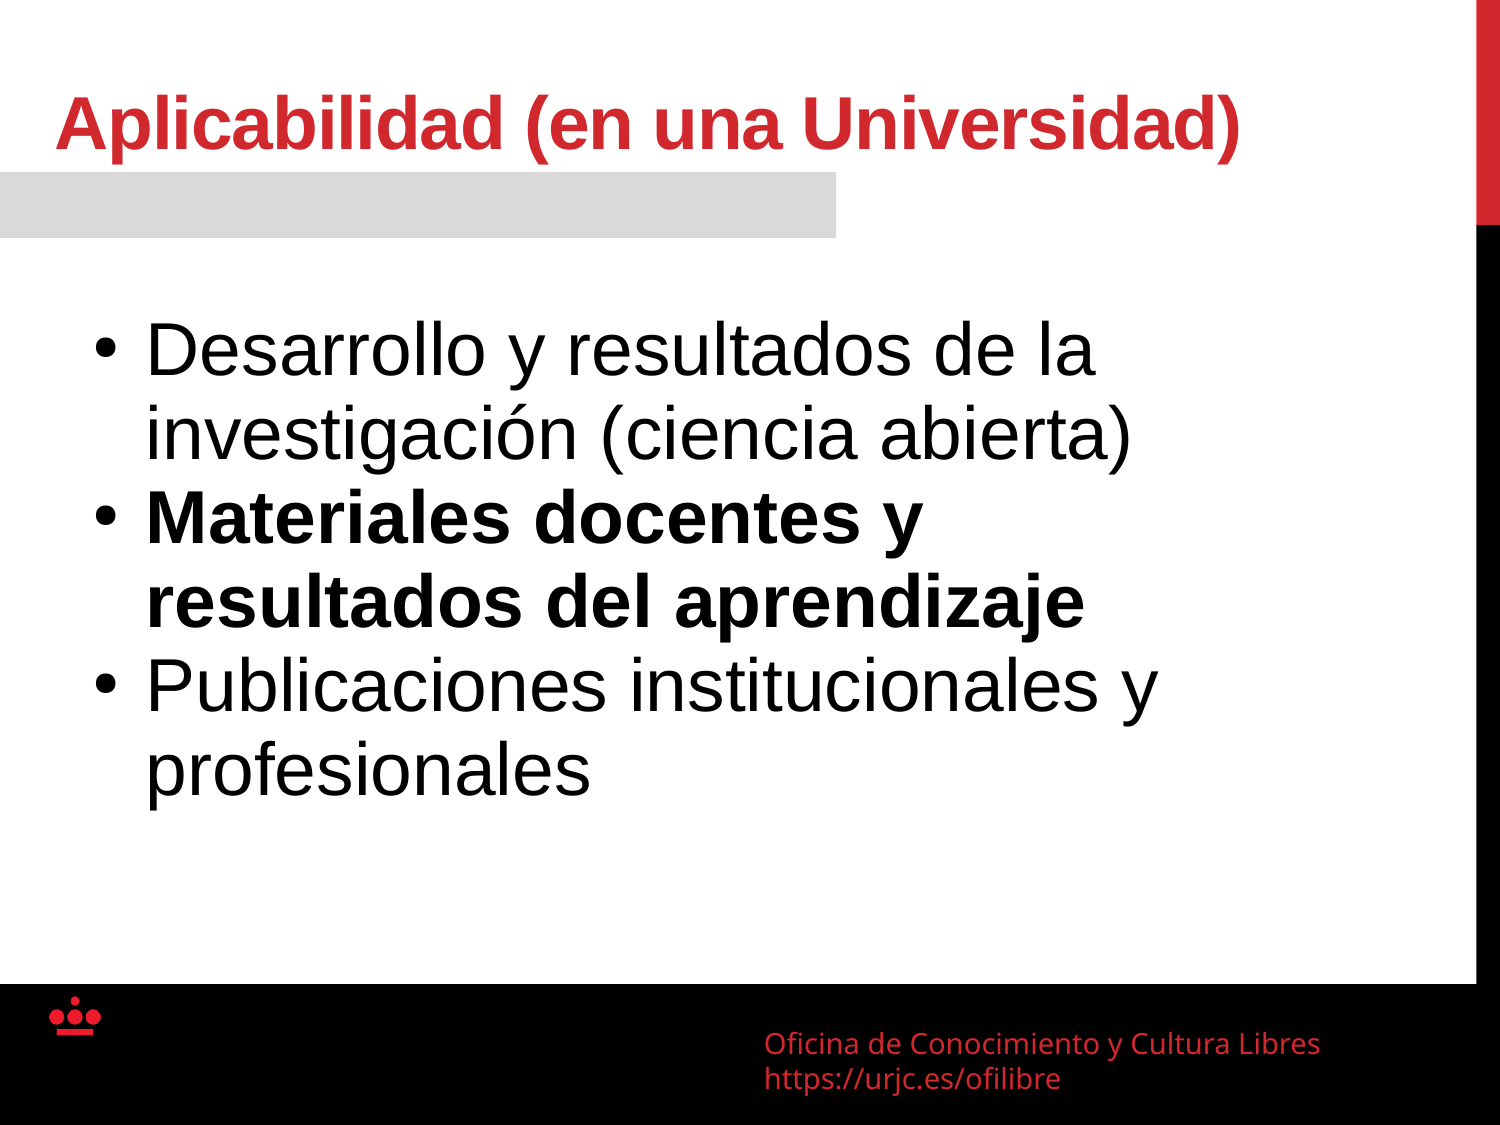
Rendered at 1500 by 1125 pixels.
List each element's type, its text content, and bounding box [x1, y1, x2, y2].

title [75, 172, 1026, 250]
text_box Desarrollo y resultados de la investigación (ciencia abierta) Materiales docentes y resultados del aprendizaje Publicaciones institucionales y profesionales [60, 299, 1254, 903]
text_box [0, 171, 837, 238]
text_box Oficina de Conocimiento y Cultura Libres https://urjc.es/ofilibre [748, 1017, 1500, 1125]
text_box Aplicabilidad (en una Universidad) [39, 24, 1366, 172]
picture [49, 996, 346, 1111]
text_box [0, 984, 1500, 1125]
